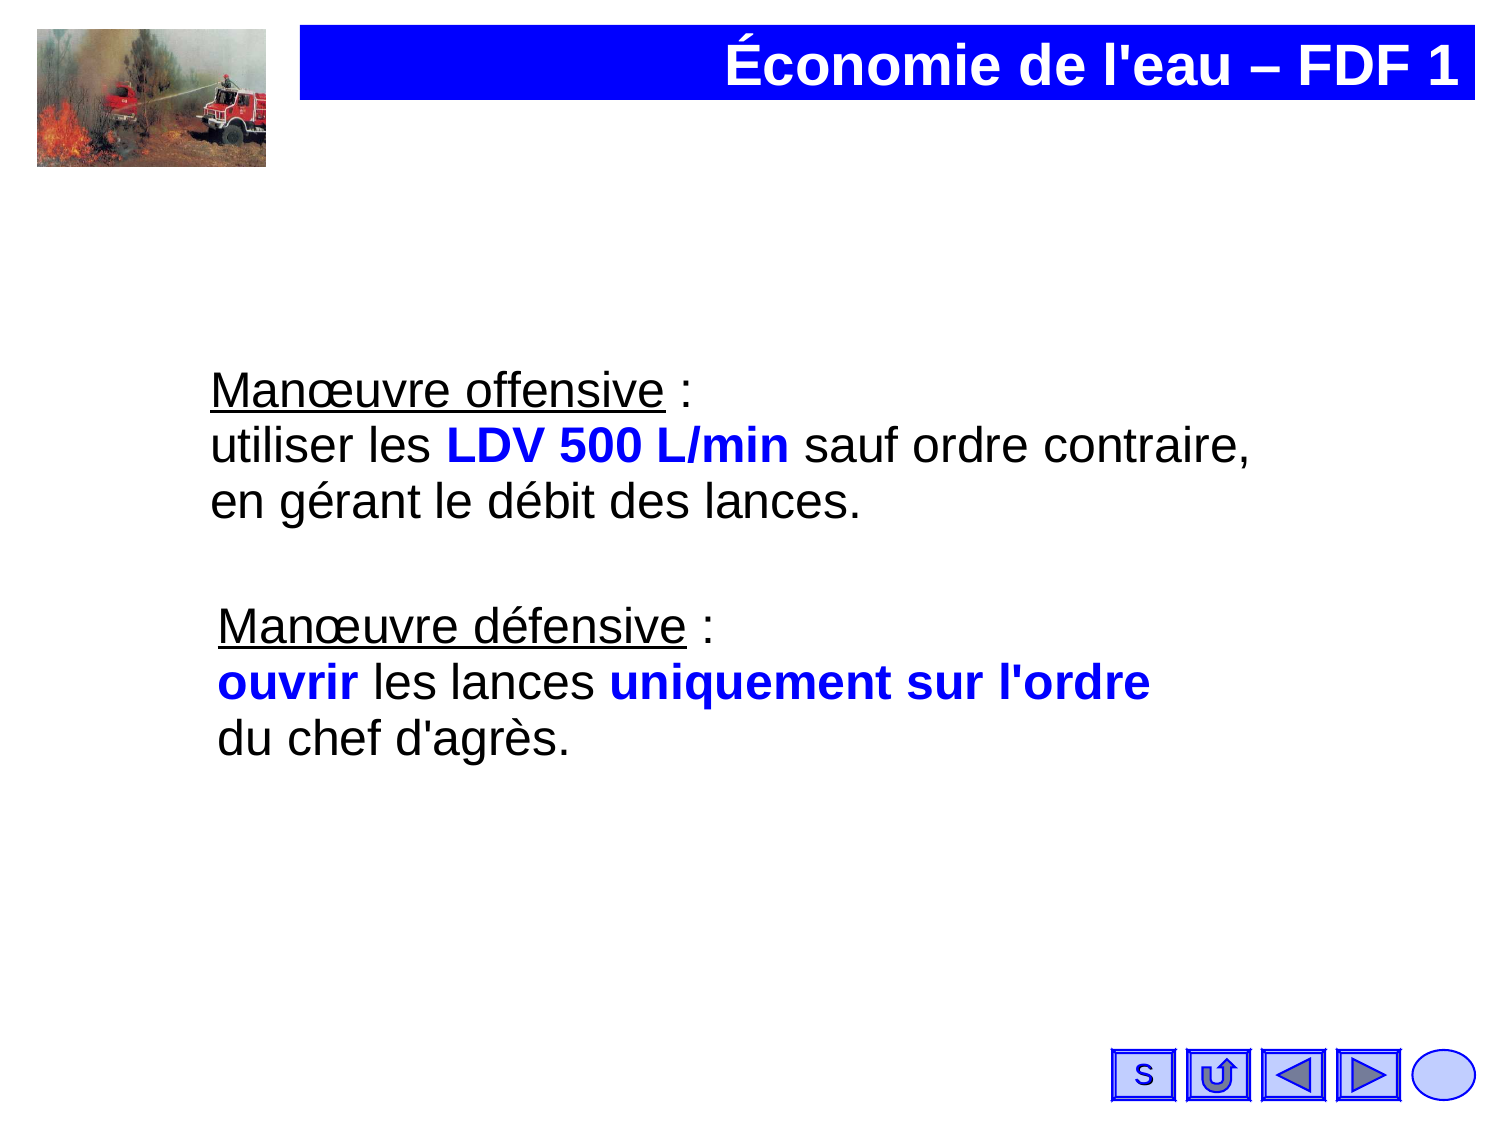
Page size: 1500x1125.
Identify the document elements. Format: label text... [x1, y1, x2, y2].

text_box [1412, 1049, 1476, 1101]
text_box Manœuvre défensive : ouvrir les lances uniquement sur l'ordre du chef d'agrès. [202, 590, 1182, 774]
text_box Manœuvre offensive : utiliser les LDV 500 L/min sauf ordre contraire, en gérant le débit des lances. [195, 354, 1282, 537]
text_box Économie de l'eau – FDF 1 [299, 24, 1475, 100]
picture [37, 29, 266, 167]
